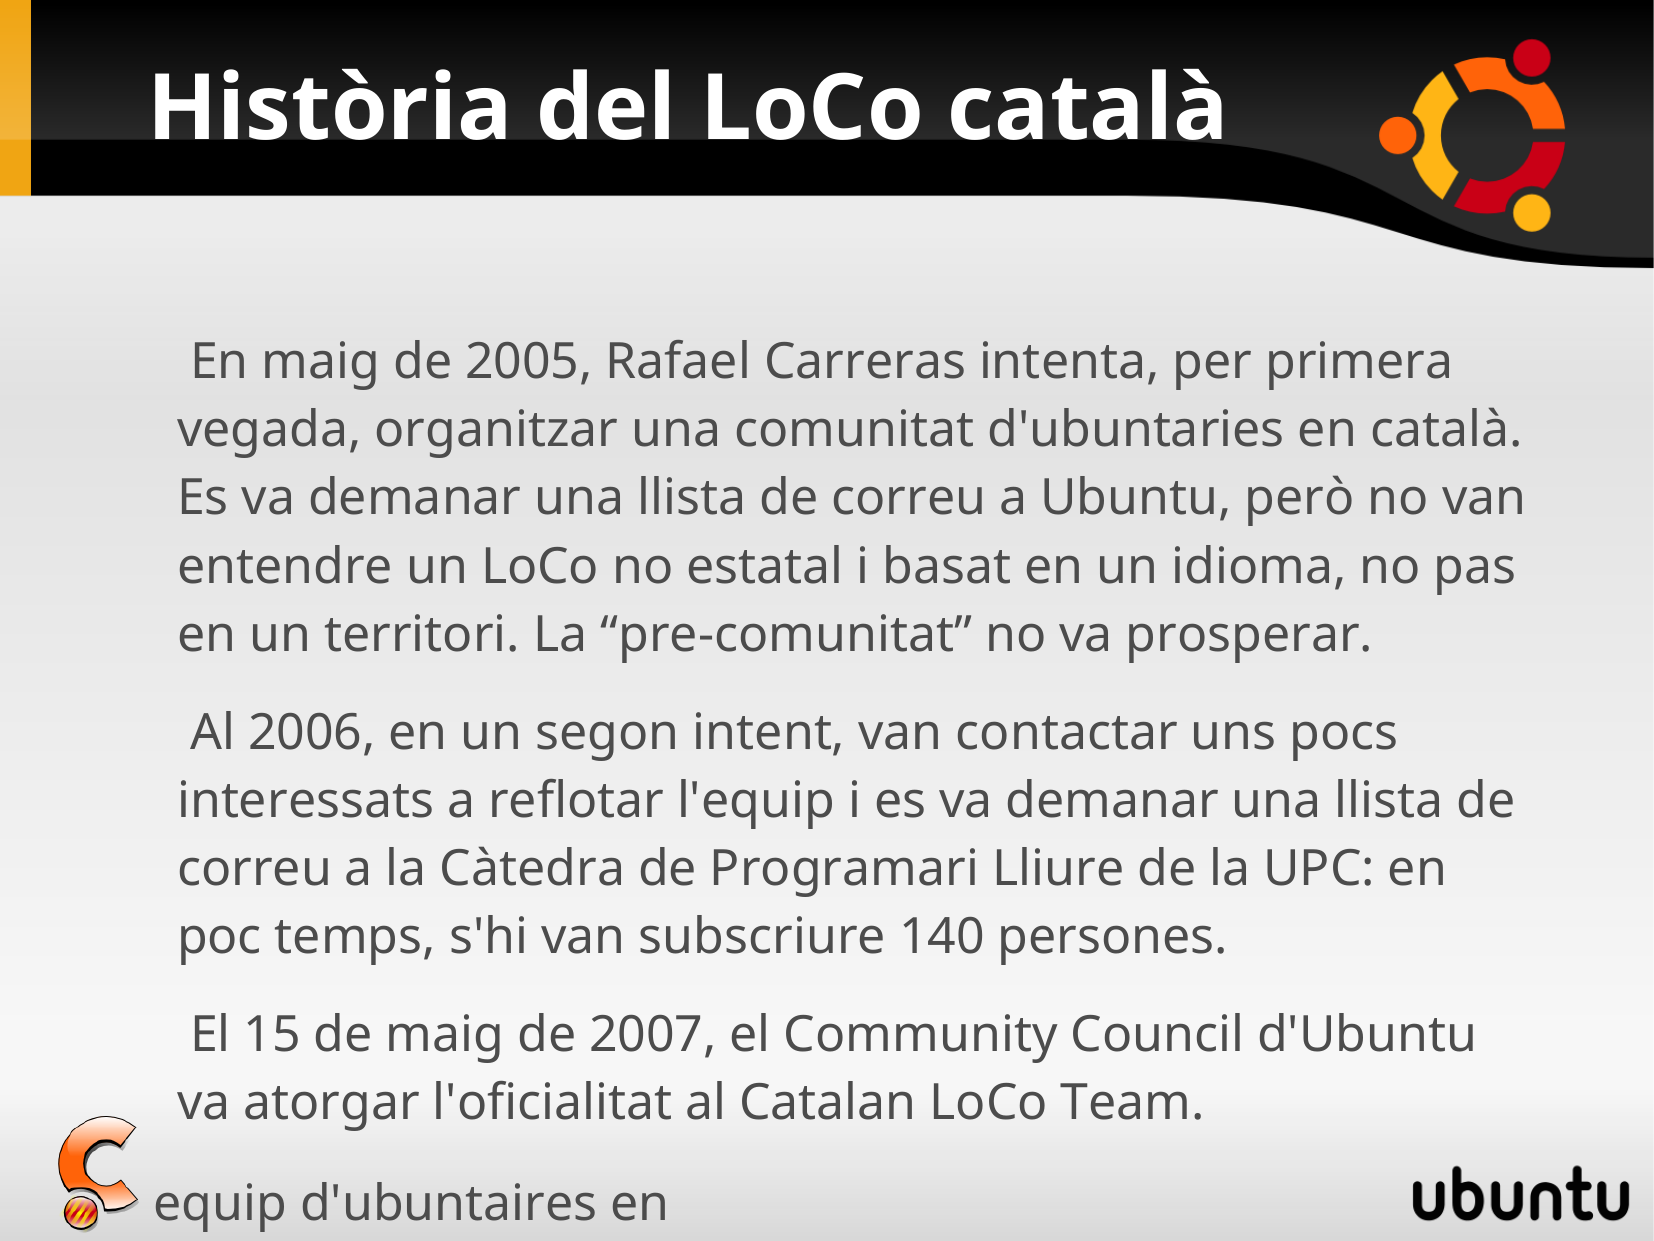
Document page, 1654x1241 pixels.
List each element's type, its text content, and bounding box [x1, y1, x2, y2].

title Història del LoCo català [0, 0, 1359, 211]
picture [0, 0, 1654, 1241]
text_box En maig de 2005, Rafael Carreras intenta, per primera vegada, organitzar una comunitat d'ubuntaries en català. Es va demanar una llista de correu a Ubuntu, però no van entendre un LoCo no estatal i basat en un idioma, no pas en un territori. La “pre-comunitat” no va prosperar. Al 2006, en un segon intent, van contactar uns pocs interessats a reflotar l'equip i es va demanar una llista de correu a la Càtedra de Programari Lliure de la UPC: en poc temps, s'hi van subscriure 140 persones. El 15 de maig de 2007, el Community Council d'Ubuntu va atorgar l'oficialitat al Catalan LoCo Team. [177, 324, 1536, 1200]
